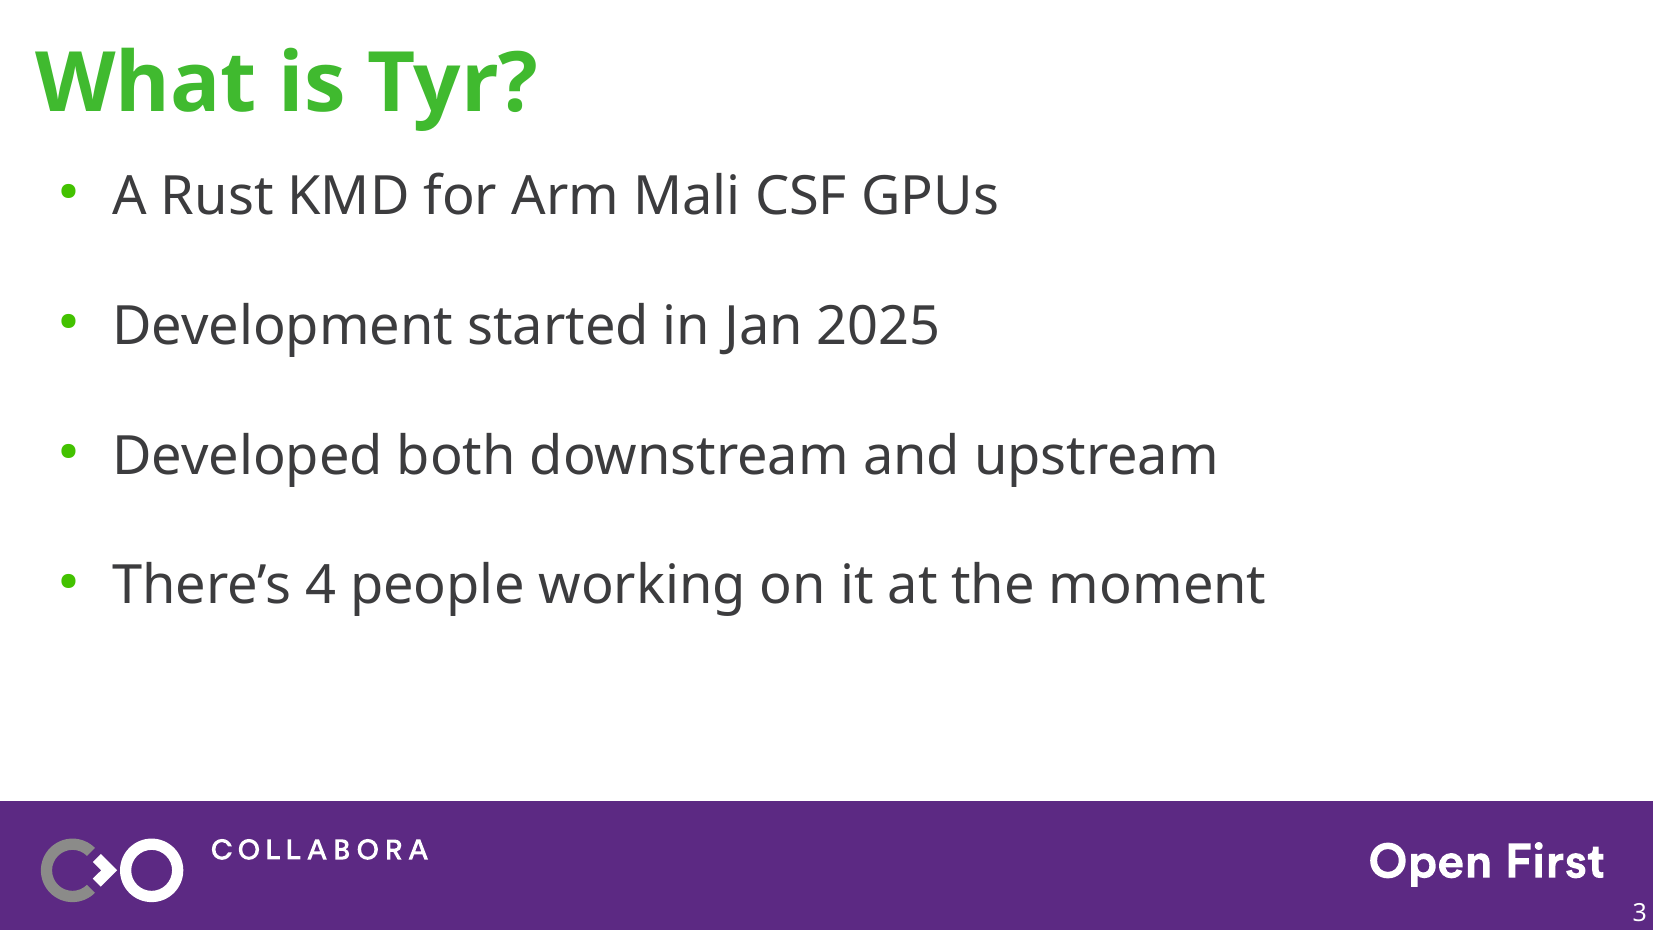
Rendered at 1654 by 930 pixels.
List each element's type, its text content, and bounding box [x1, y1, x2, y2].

list A Rust KMD for Arm Mali CSF GPUs Development started in Jan 2025 Developed both downstream and upstream There’s 4 people working on it at the moment [41, 160, 1613, 804]
title What is Tyr? [35, 28, 1608, 192]
